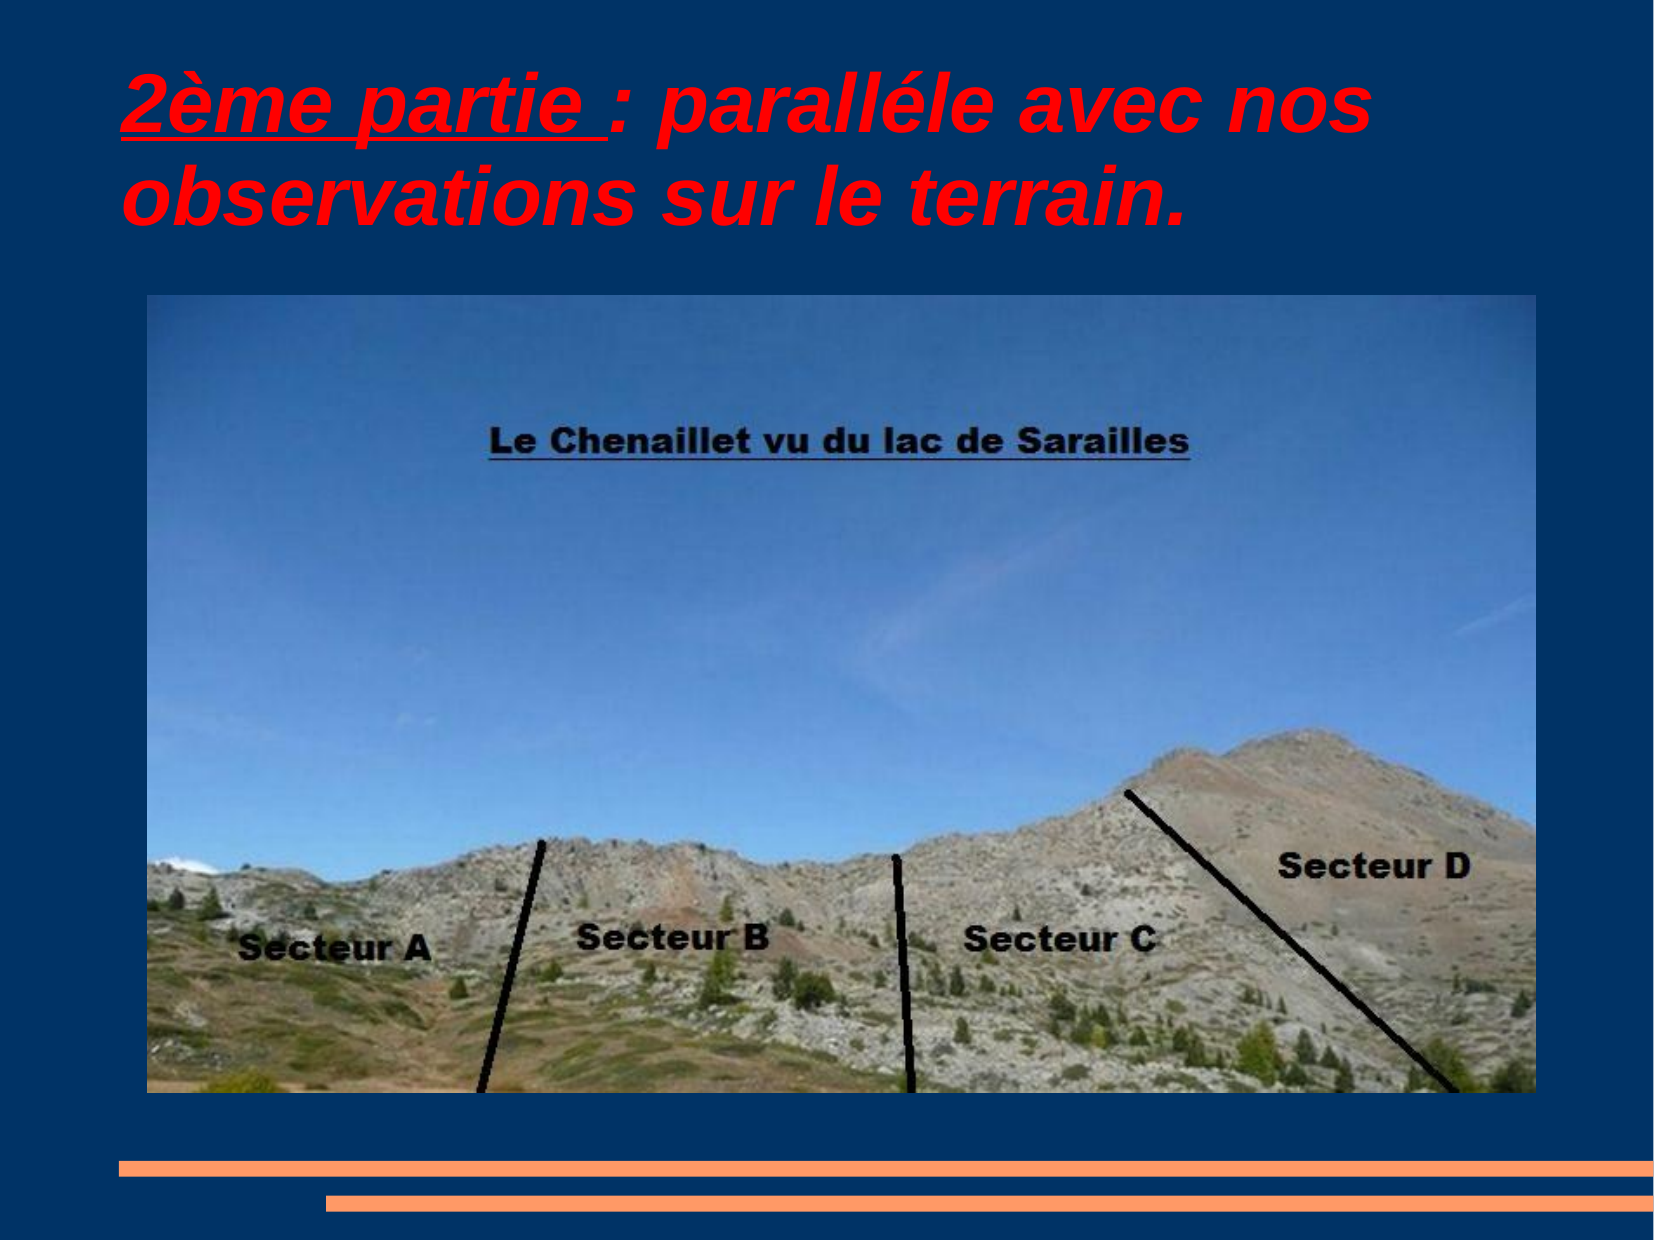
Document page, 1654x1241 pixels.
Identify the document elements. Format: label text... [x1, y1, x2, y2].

title 2ème partie : paralléle avec nos observations sur le terrain. [121, 46, 1534, 254]
picture [147, 295, 1536, 1093]
